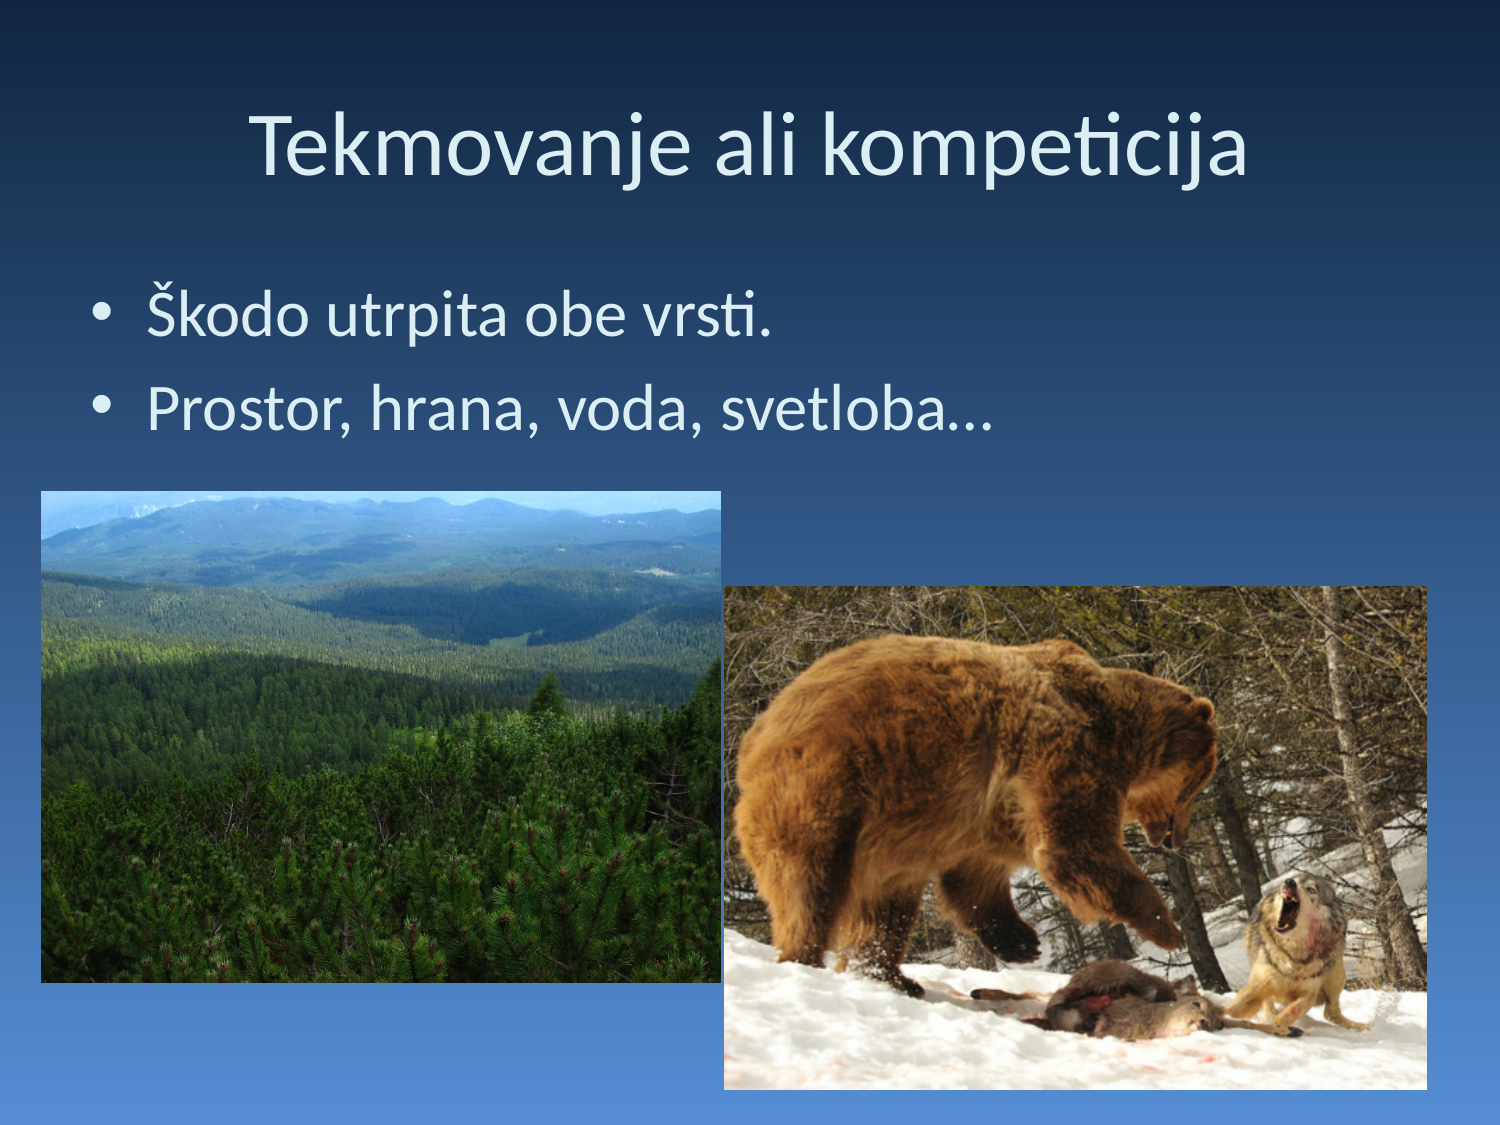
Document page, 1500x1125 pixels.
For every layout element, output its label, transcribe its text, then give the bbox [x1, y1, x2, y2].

list Škodo utrpita obe vrsti. Prostor, hrana, voda, svetloba… [75, 262, 1459, 1005]
title Tekmovanje ali kompeticija [75, 45, 1425, 233]
picture [41, 491, 721, 983]
picture [724, 586, 1427, 1090]
